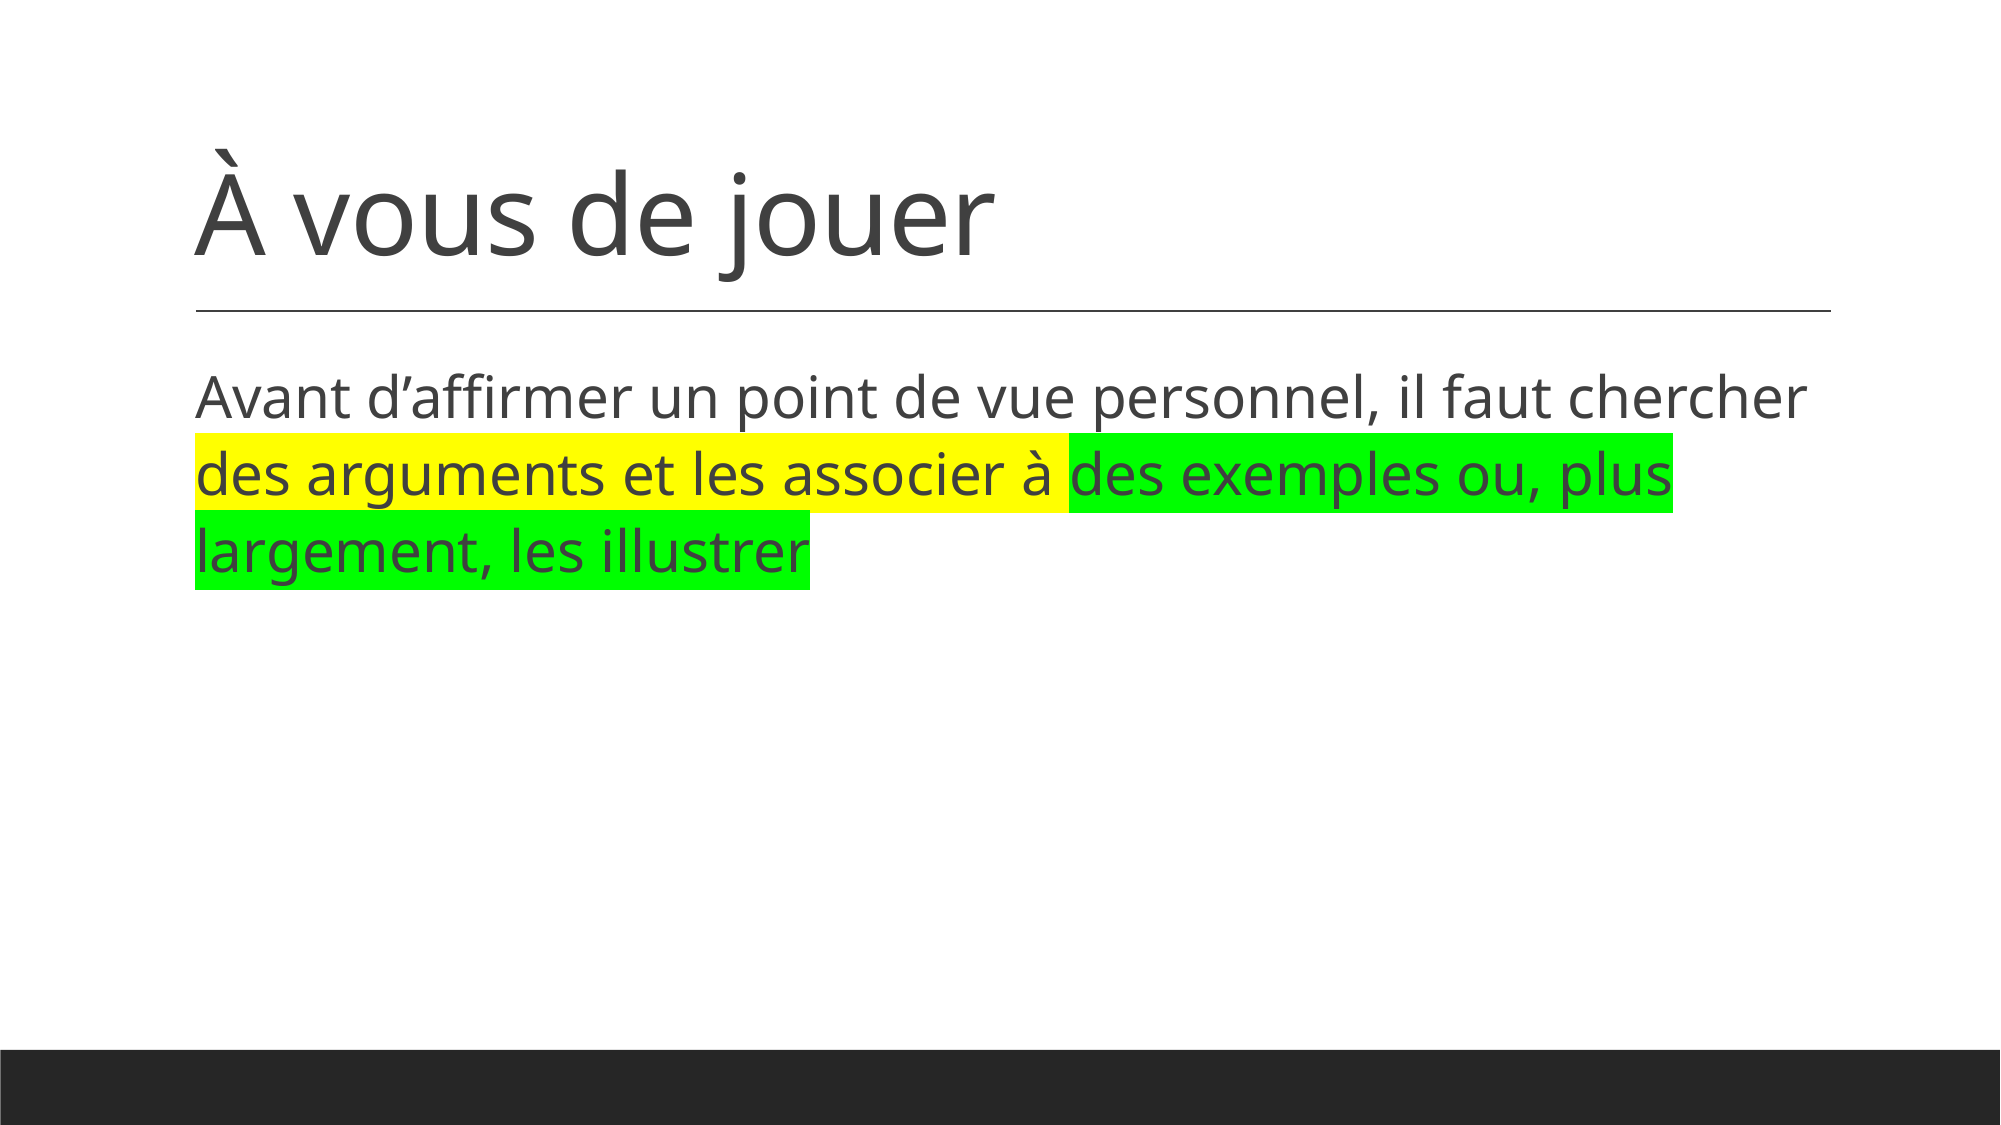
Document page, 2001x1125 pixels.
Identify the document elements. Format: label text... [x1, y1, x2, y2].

text_box Avant d’affirmer un point de vue personnel, il faut chercher des arguments et les associer à des exemples ou, plus largement, les illustrer [179, 345, 1830, 963]
text_box À vous de jouer [179, 46, 1830, 285]
